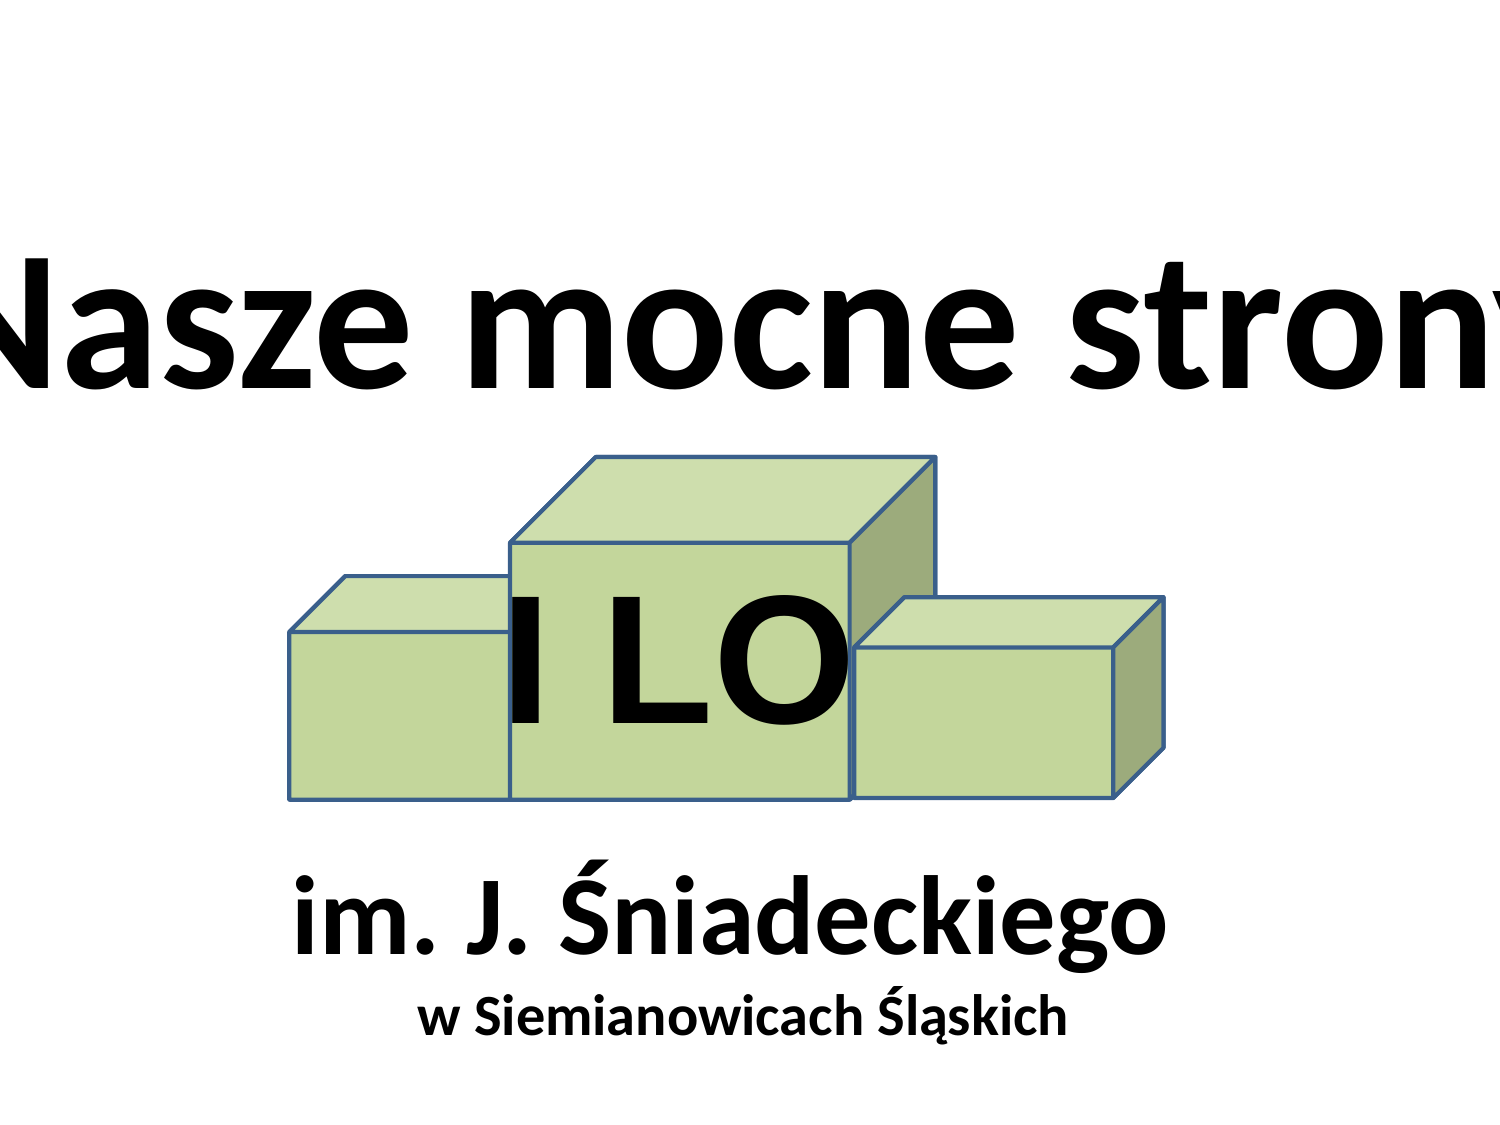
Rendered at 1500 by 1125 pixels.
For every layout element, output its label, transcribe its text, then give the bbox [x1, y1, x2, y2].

text_box [289, 597, 1164, 800]
text_box Nasze mocne strony [0, 180, 1500, 436]
text_box [860, 457, 936, 628]
text_box I LO [484, 532, 872, 768]
text_box im. J. Śniadeckiego w Siemianowicach Śląskich [276, 834, 1211, 1055]
